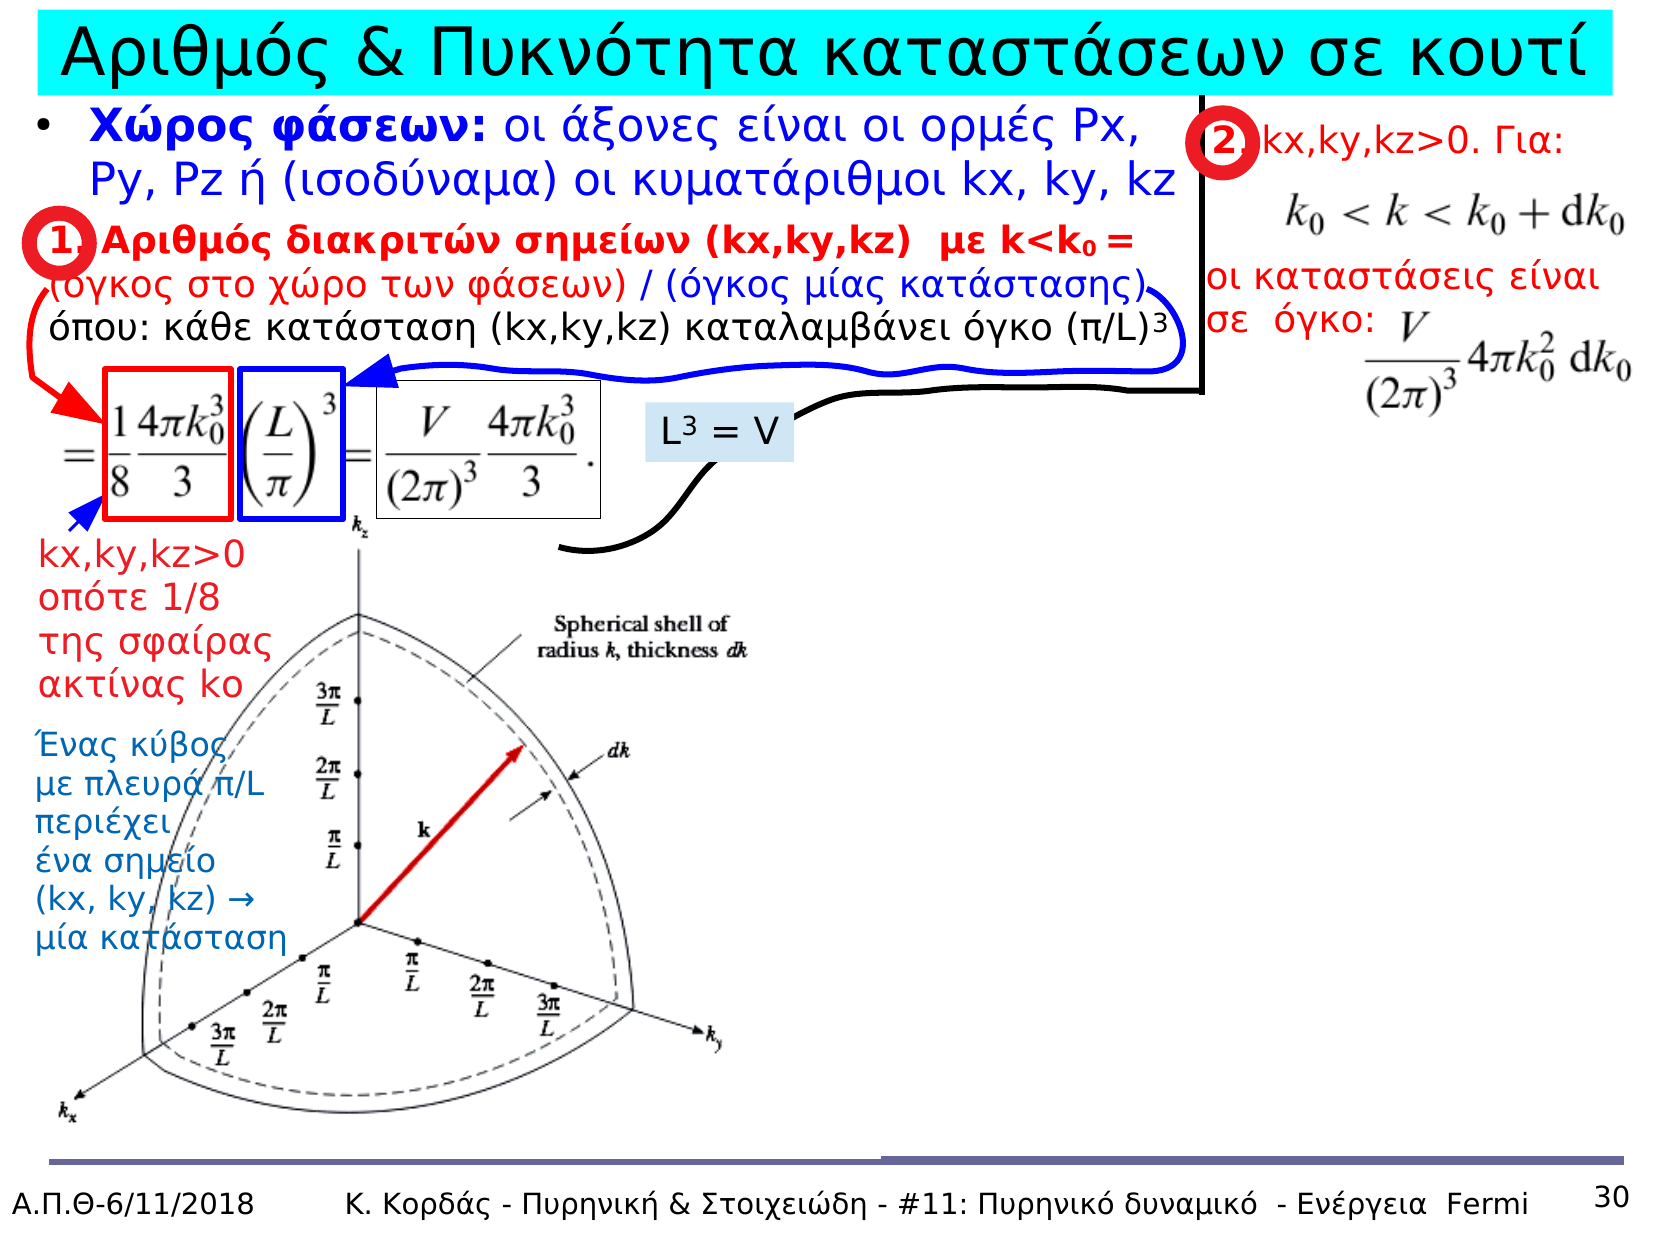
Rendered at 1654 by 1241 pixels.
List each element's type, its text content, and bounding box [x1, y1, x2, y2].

picture [1350, 293, 1637, 419]
picture [396, 372, 597, 380]
picture [0, 315, 1184, 1159]
picture [346, 372, 360, 382]
list Χώρος φάσεων: οι άξονες είναι οι ορμές Px, Py, Pz ή (ισοδύναμα) οι κυματάριθμοι kx, ky, kz [17, 99, 1199, 310]
text_box Ένας κύβος με πλευρά π/L περιέχει ένα σημείο (kx, ky, kz) → μία κατάσταση [19, 718, 303, 965]
picture [35, 372, 102, 418]
text_box 2. kx,ky,kz>0. Για: [1244, 111, 1581, 171]
text_box L3 = V [645, 402, 795, 462]
picture [108, 372, 228, 516]
picture [377, 381, 600, 518]
text_box oι καταστάσεις είναι σε όγκο: [1190, 247, 1628, 350]
picture [1275, 187, 1641, 246]
text_box 1. Aριθμός διακριτών σημείων (kx,ky,kz) με k<k0 = (όγκος στο χώρο των φάσεων) / (όγκος μίας κατάστασης) όπου: κάθε κατάσταση (kx,ky,kz) καταλαμβάνει όγκο (π/L)3 [33, 211, 1184, 372]
picture [599, 372, 684, 377]
picture [243, 372, 340, 516]
text_box 2. kx,ky,kz>0. Για: [1205, 121, 1245, 165]
text_box kx,ky,kz>0 οπότε 1/8 της σφαίρας ακτίνας kο [22, 525, 290, 716]
title Αριθμός & Πυκνότητα καταστάσεων σε κουτί [37, 9, 1613, 96]
